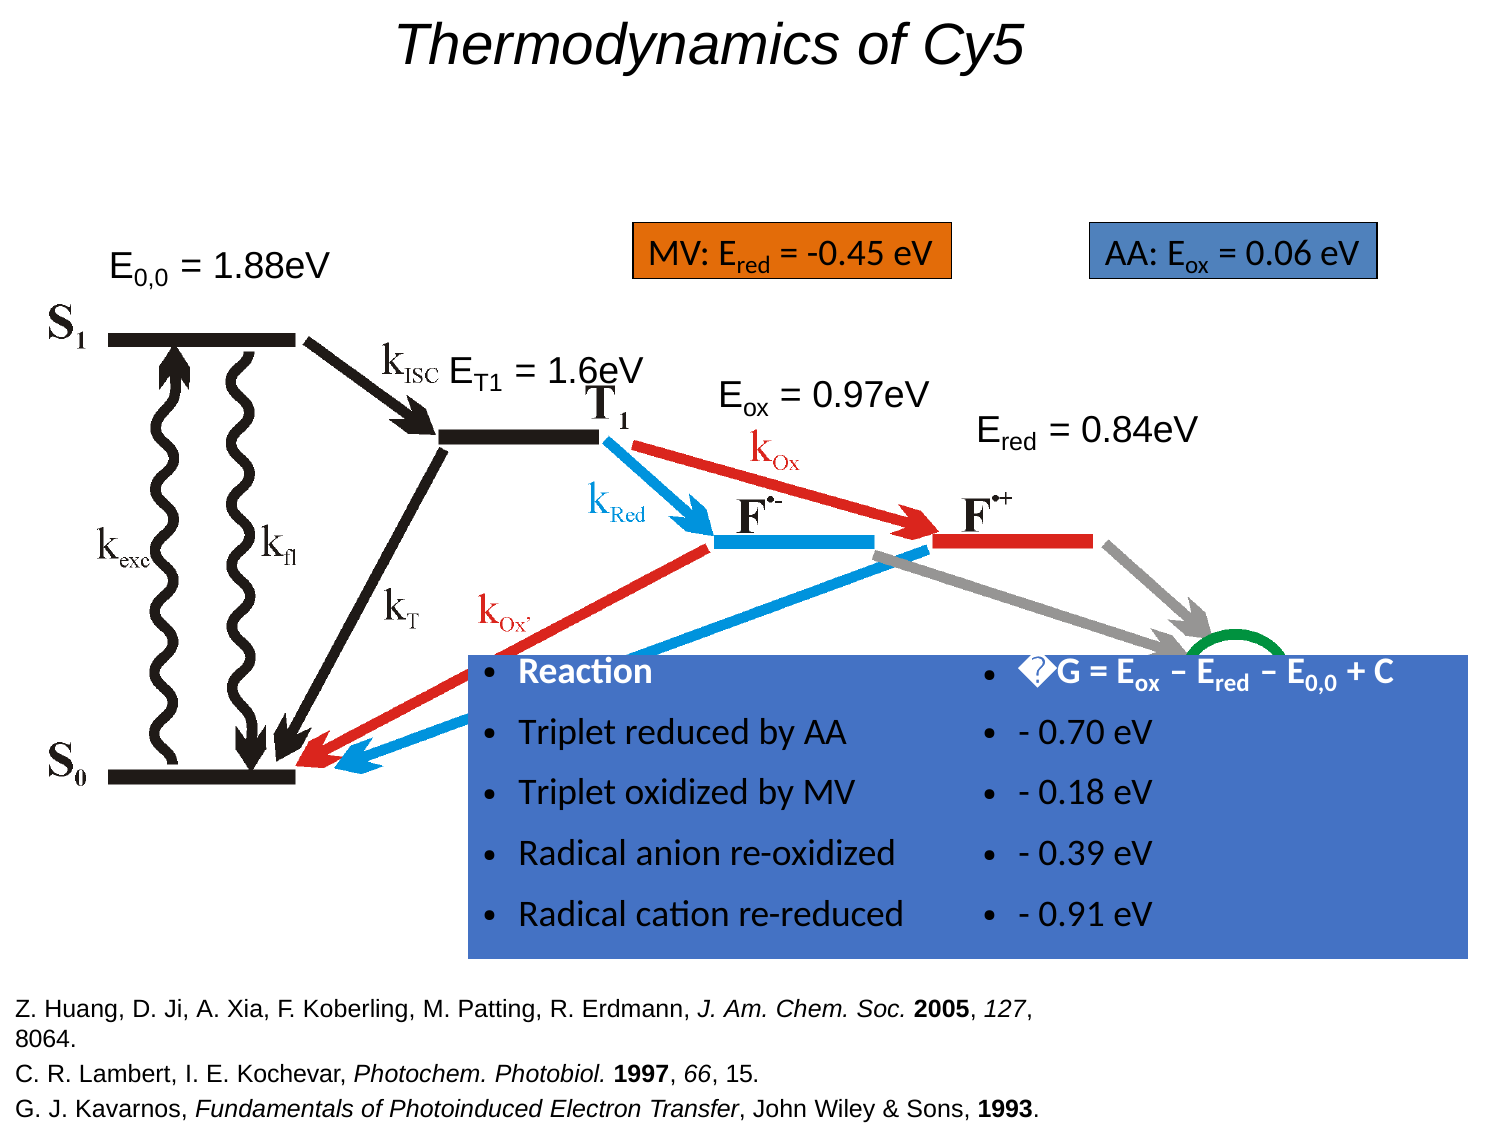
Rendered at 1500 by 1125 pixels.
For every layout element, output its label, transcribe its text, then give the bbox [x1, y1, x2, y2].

table_cell - 0.18 eV [968, 777, 1468, 837]
text_box Ered = 0.84eV [969, 402, 1205, 453]
text_box ox [741, 417, 772, 422]
title Thermodynamics of Cy5 [391, 3, 1074, 78]
table_cell - 0.39 eV [968, 837, 1468, 898]
table_cell Triplet reduced by AA [468, 716, 968, 777]
picture [49, 304, 1291, 786]
text_box Z. Huang, D. Ji, A. Xia, F. Koberling, M. Patting, R. Erdmann, J. Am. Chem. Soc. 2005, 127, 8064. C. R. Lambert, I. E. Kochevar, Photochem. Photobiol. 1997, 66, 15. G. J. Kavarnos, Fundamentals of Photoinduced Electron Transfer, John Wiley & Sons, 1993. [12, 985, 1099, 1096]
table_cell Radical cation re-reduced [468, 898, 968, 959]
text_box ET1 = 1.6eV [442, 344, 650, 394]
text_box E0,0 = 1.88eV [102, 238, 336, 289]
text_box AA: Eox = 0.06 eV [1089, 222, 1378, 274]
table_cell Radical anion re-oxidized [468, 837, 968, 898]
text_box MV: Ered = -0.45 eV [632, 222, 952, 274]
table_cell - 0.70 eV [968, 716, 1468, 777]
text_box E = 0.97eV [716, 367, 934, 417]
table_header �G = Eox – Ered – E0,0 + C [968, 655, 1468, 716]
table_cell - 0.91 eV [968, 898, 1468, 959]
table_cell Triplet oxidized by MV [468, 777, 968, 837]
table_header Reaction [468, 655, 968, 716]
